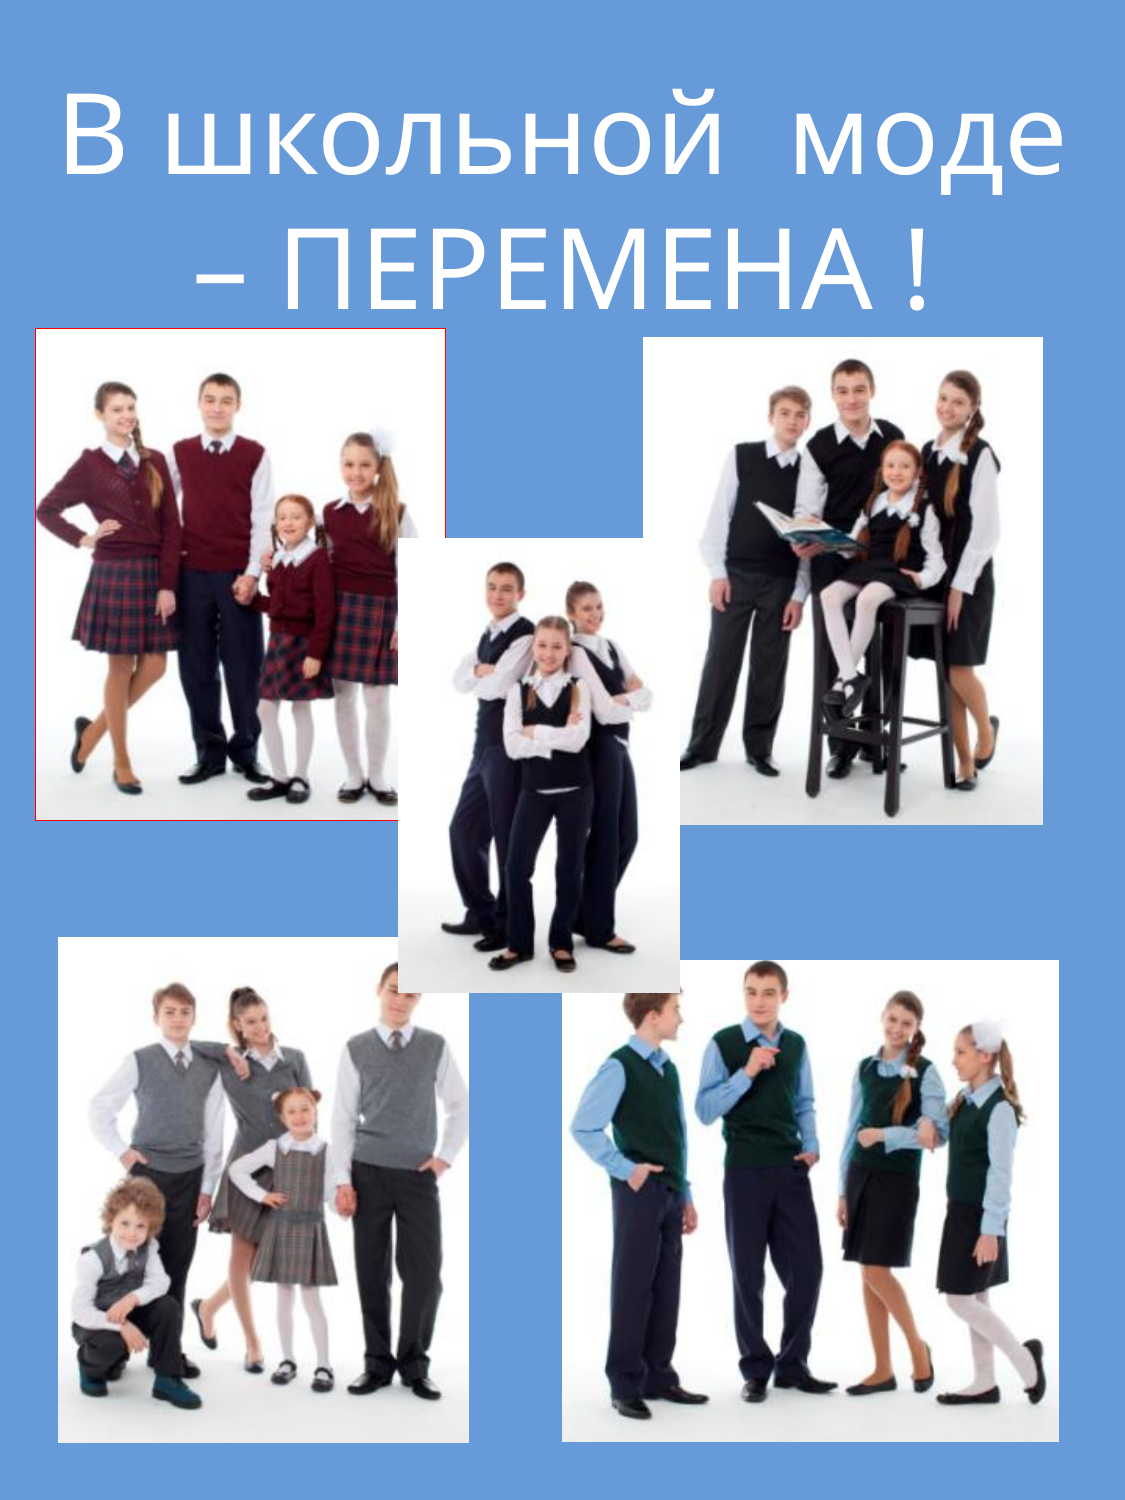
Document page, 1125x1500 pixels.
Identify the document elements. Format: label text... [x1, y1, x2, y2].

picture [35, 328, 1059, 1443]
text_box В школьной моде – ПЕРЕМЕНА ! [0, 54, 1125, 340]
